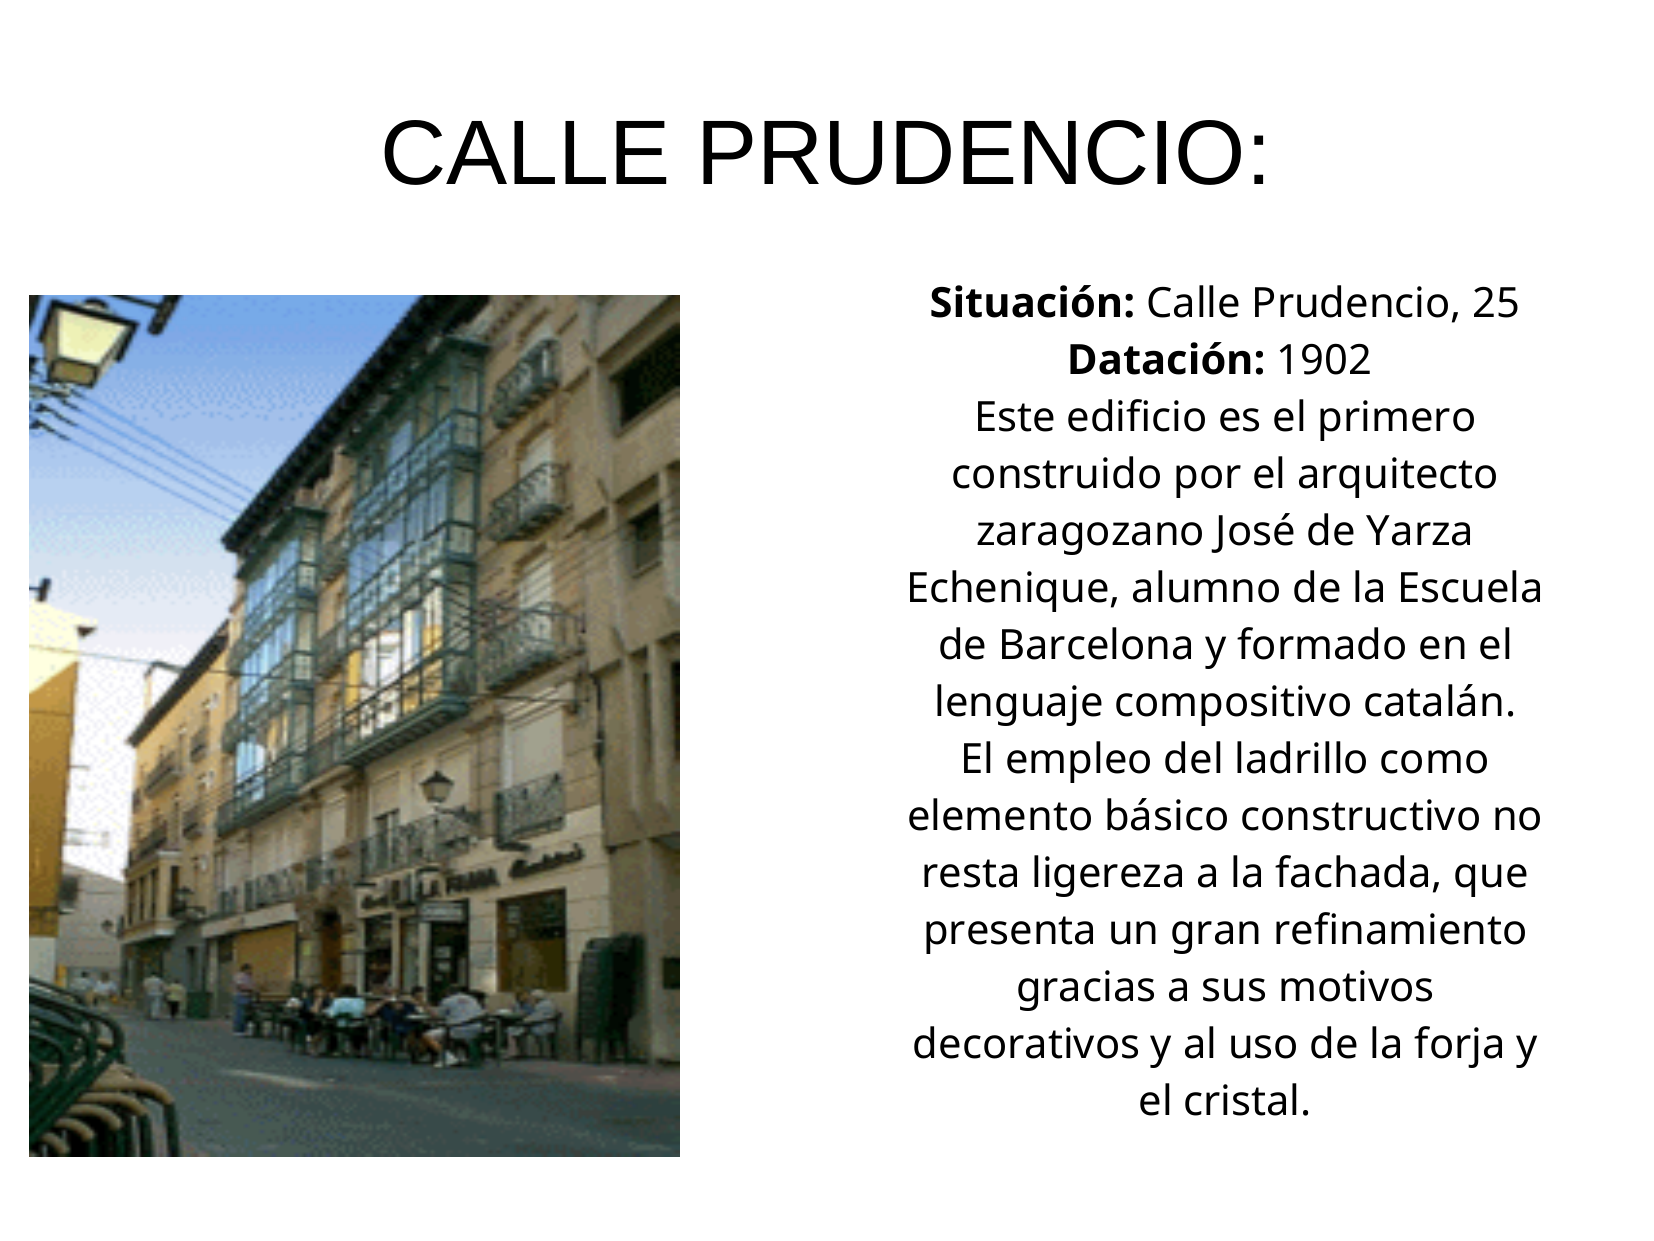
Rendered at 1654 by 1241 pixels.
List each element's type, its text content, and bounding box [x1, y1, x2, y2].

text_box Situación: Calle Prudencio, 25 Datación: 1902 Este edificio es el primero construido por el arquitecto zaragozano José de Yarza Echenique, alumno de la Escuela de Barcelona y formado en el lenguaje compositivo catalán. El empleo del ladrillo como elemento básico constructivo no resta ligereza a la fachada, que presenta un gran refinamiento gracias a sus motivos decorativos y al uso de la forja y el cristal. [885, 265, 1565, 1140]
picture [29, 295, 680, 1157]
title CALLE PRUDENCIO: [82, 49, 1571, 257]
